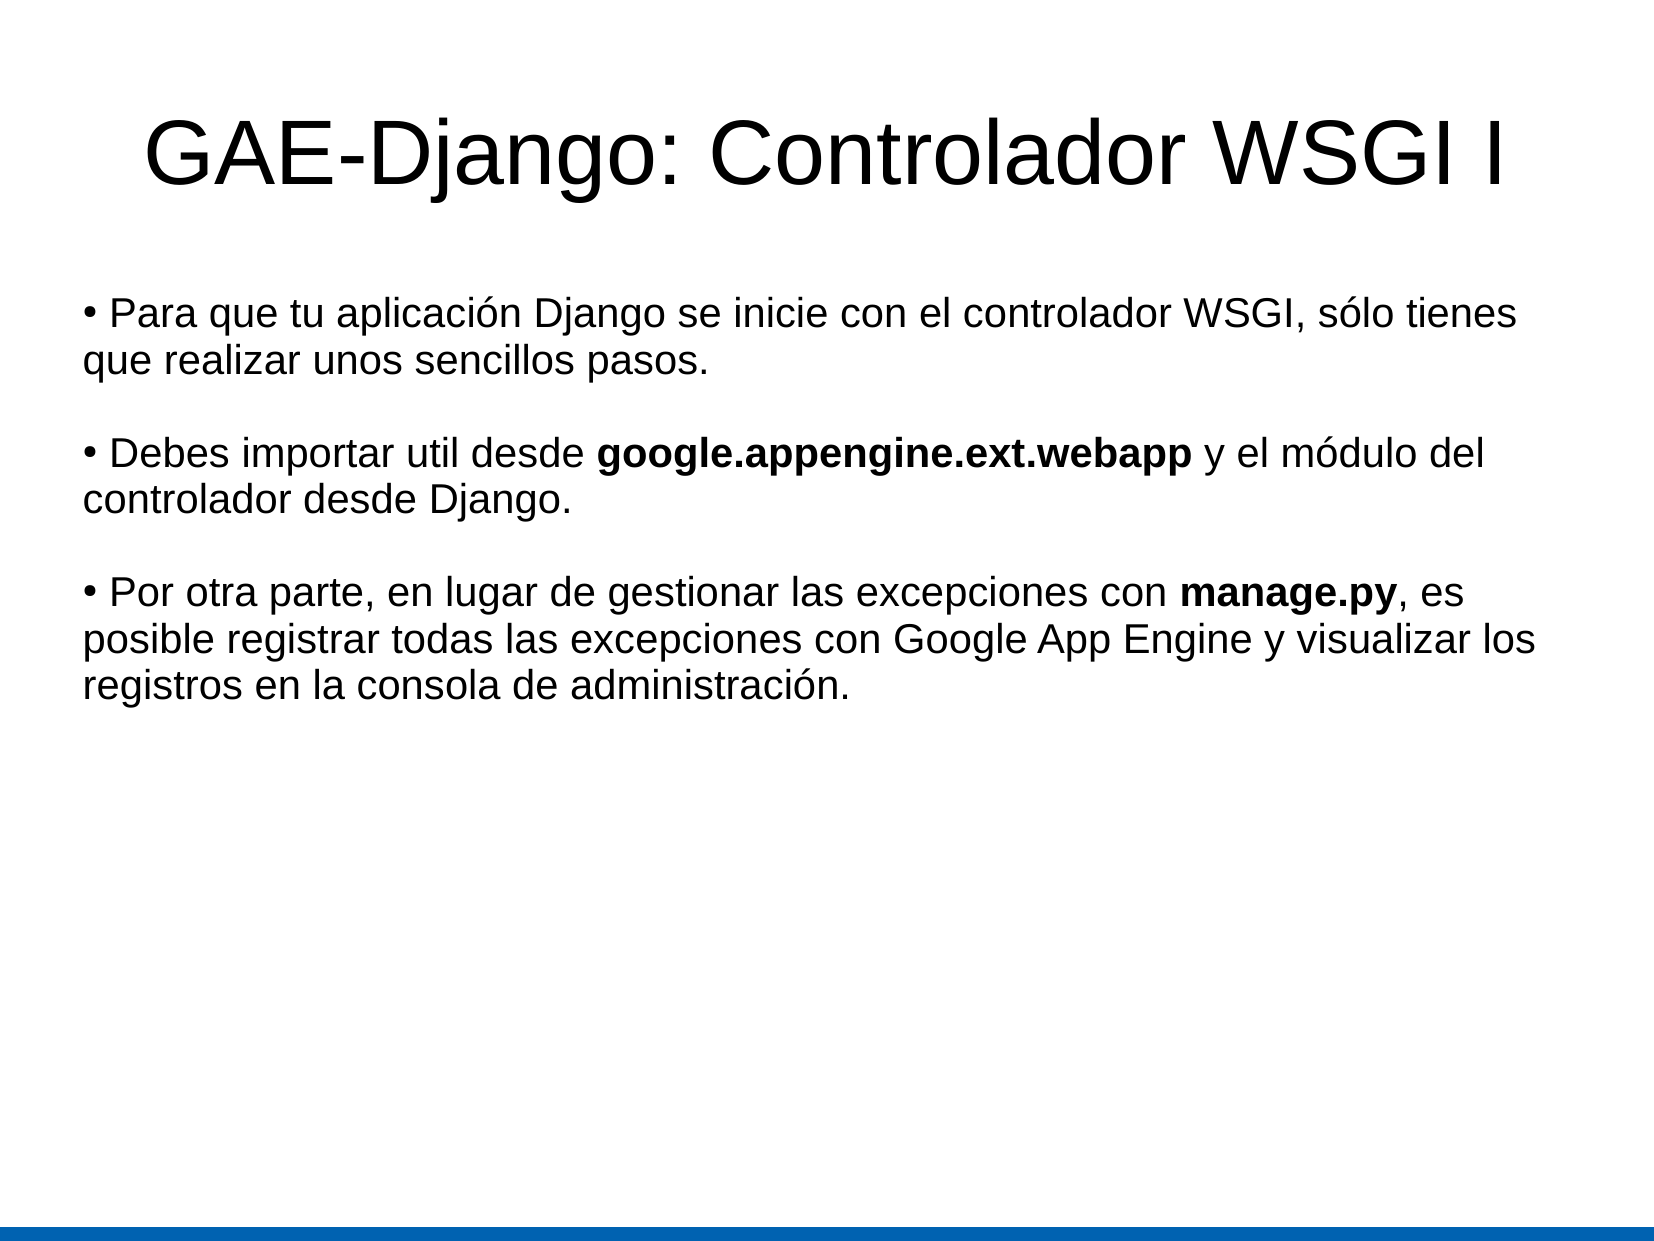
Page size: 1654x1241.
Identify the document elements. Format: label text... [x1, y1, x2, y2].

title GAE-Django: Controlador WSGI I [82, 49, 1571, 257]
subtitle Para que tu aplicación Django se inicie con el controlador WSGI, sólo tienes que realizar unos sencillos pasos. Debes importar util desde google.appengine.ext.webapp y el módulo del controlador desde Django. Por otra parte, en lugar de gestionar las excepciones con manage.py, es posible registrar todas las excepciones con Google App Engine y visualizar los registros en la consola de administración. [82, 290, 1571, 1109]
